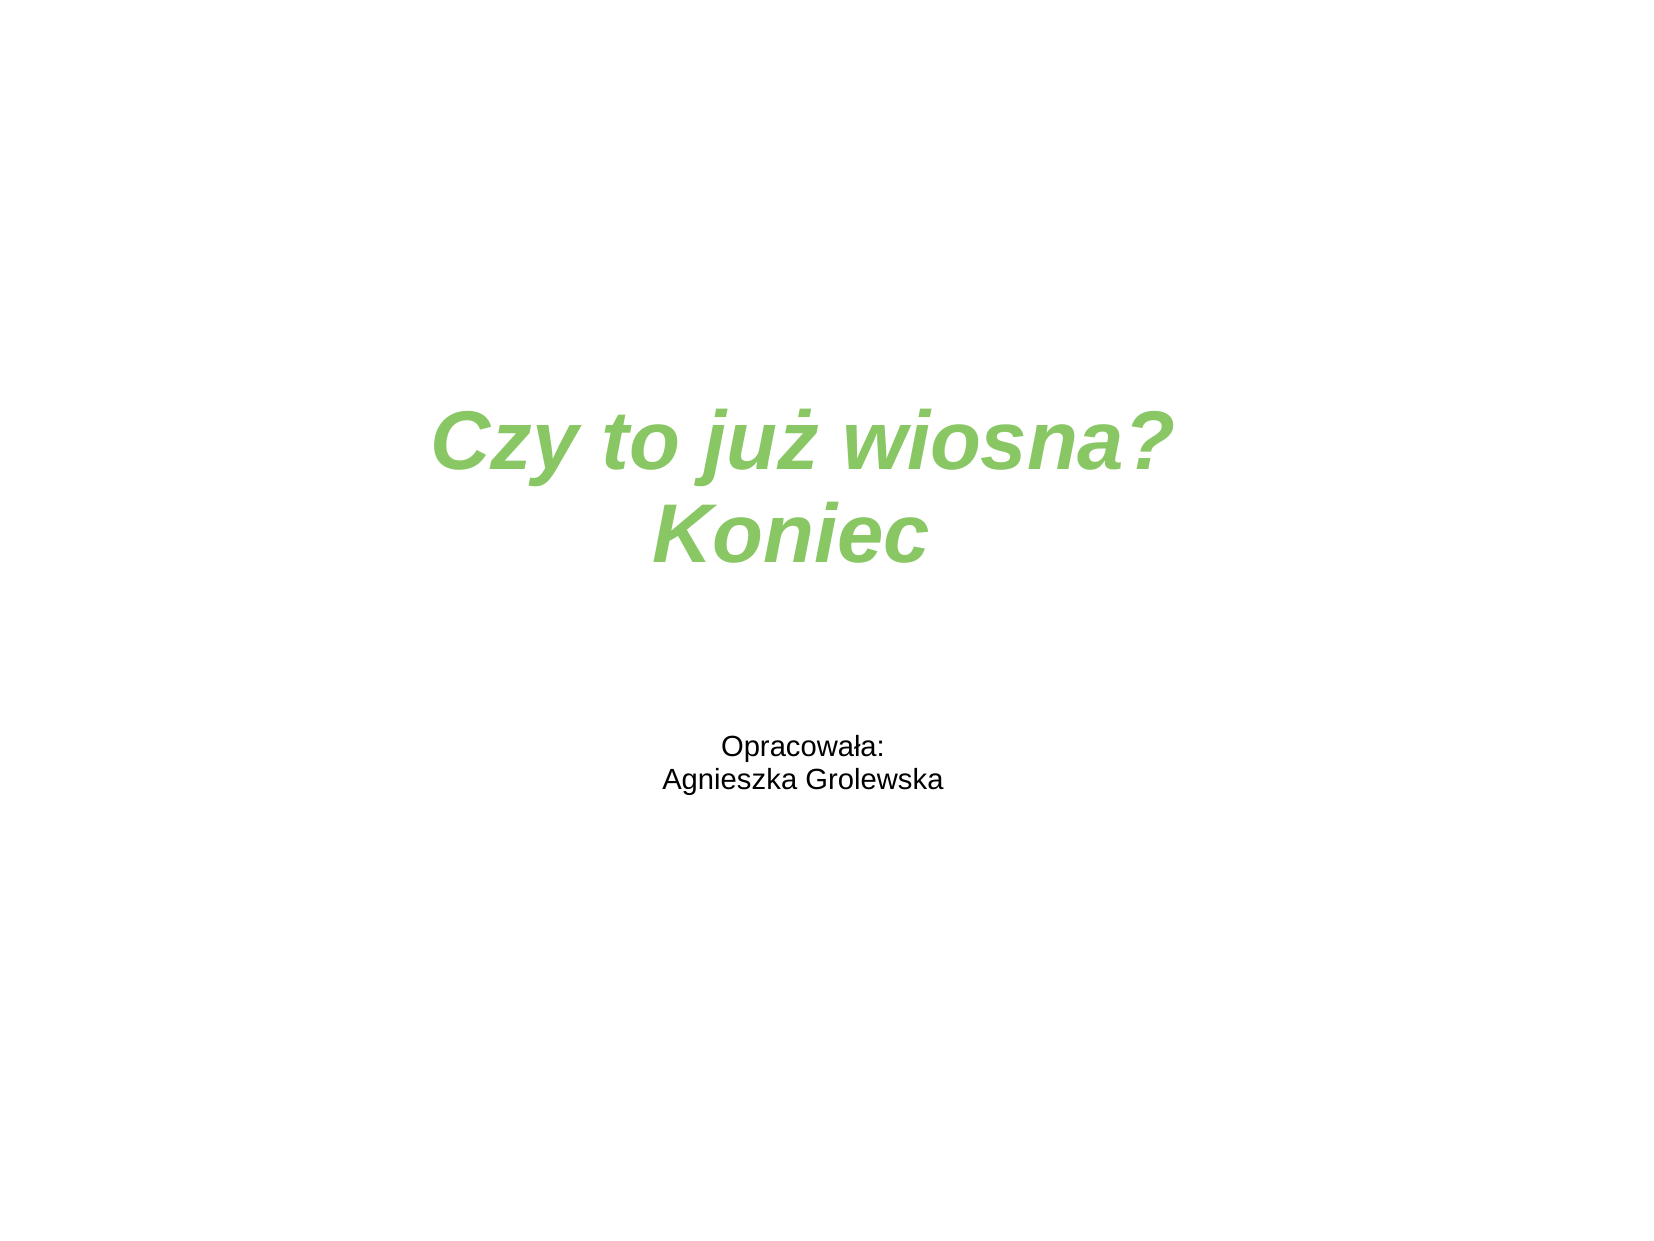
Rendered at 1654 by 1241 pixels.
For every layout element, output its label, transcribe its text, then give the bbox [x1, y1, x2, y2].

subtitle Czy to już wiosna? Koniec Opracowała: Agnieszka Grolewska [59, 114, 1548, 1075]
